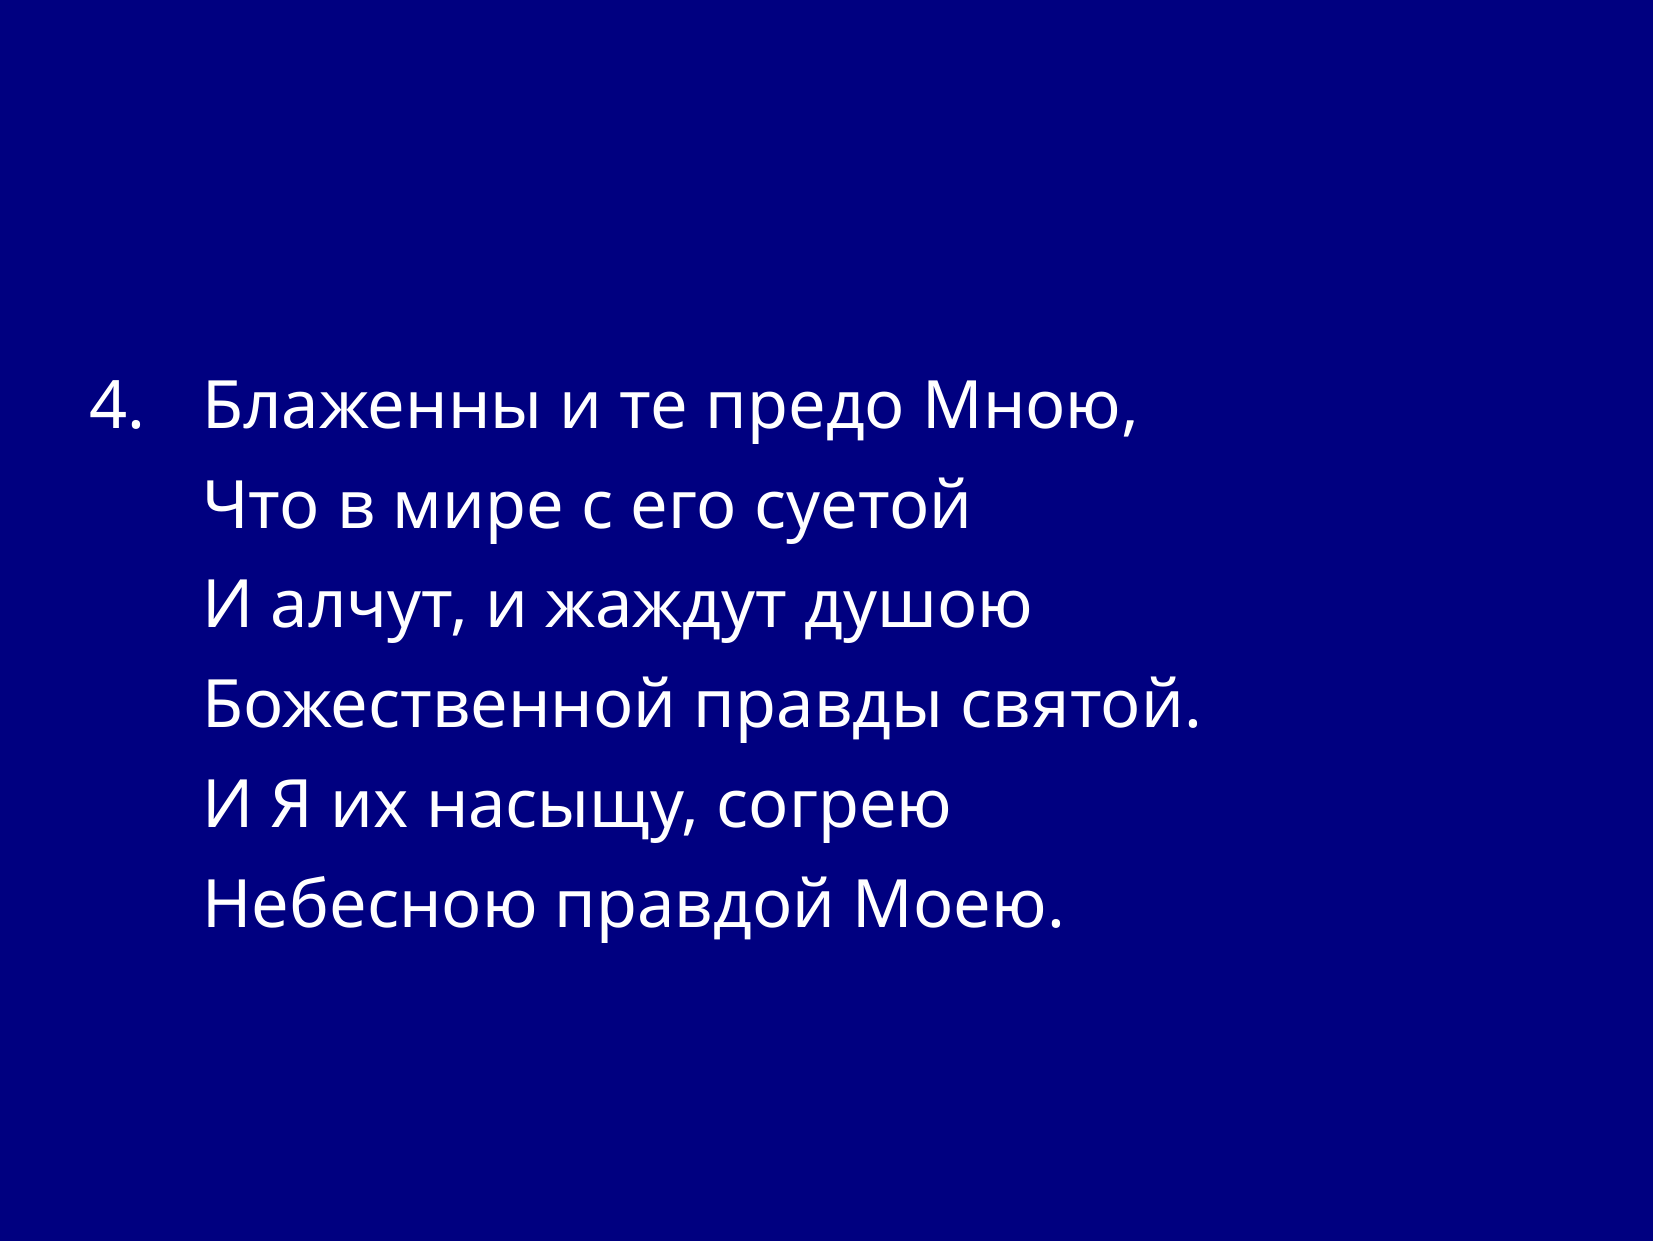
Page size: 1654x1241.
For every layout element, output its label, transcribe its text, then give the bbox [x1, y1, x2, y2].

text_box 4. Блаженны и те предо Мною, Что в мире с его суетой И алчут, и жаждут душою Божественной правды святой. И Я их насыщу, согрею Небесною правдой Моею. [75, 150, 1576, 1163]
